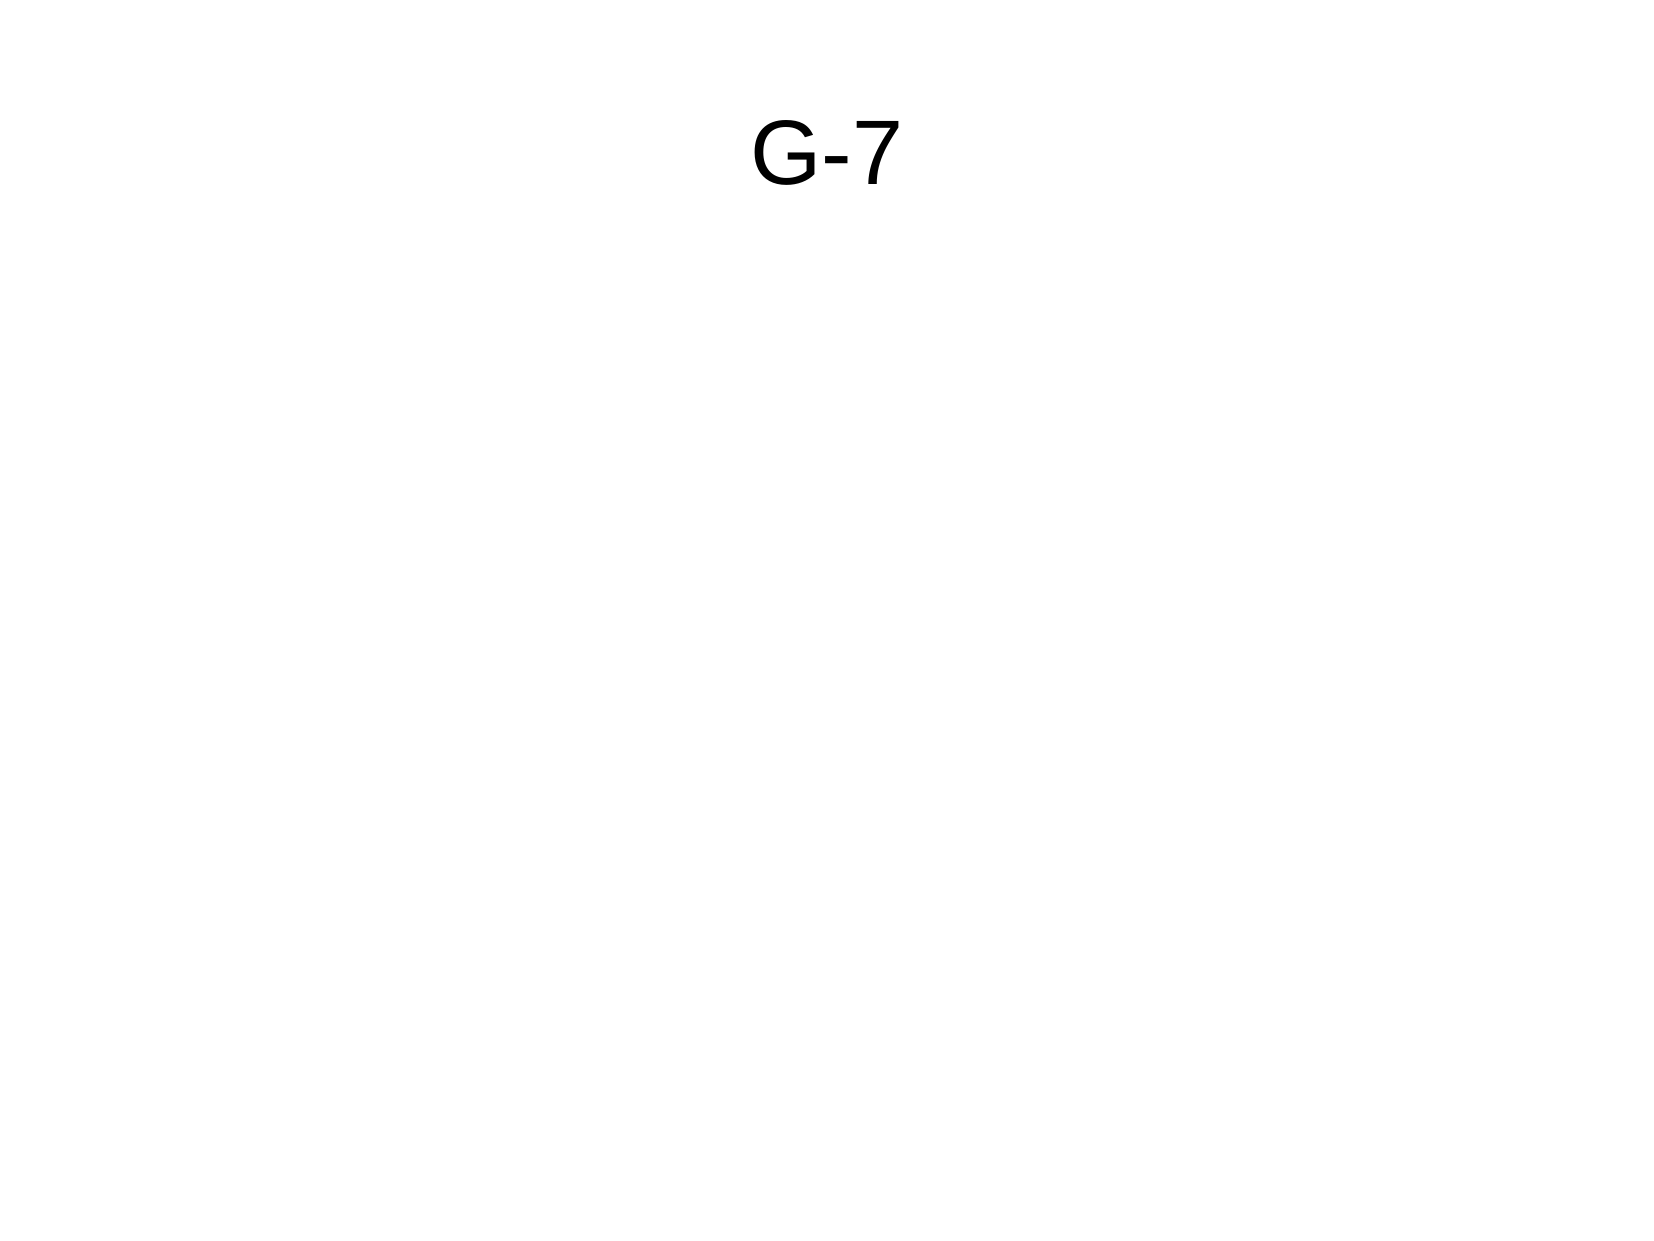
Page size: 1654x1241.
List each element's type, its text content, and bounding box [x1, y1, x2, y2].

title G-7 [82, 49, 1571, 257]
